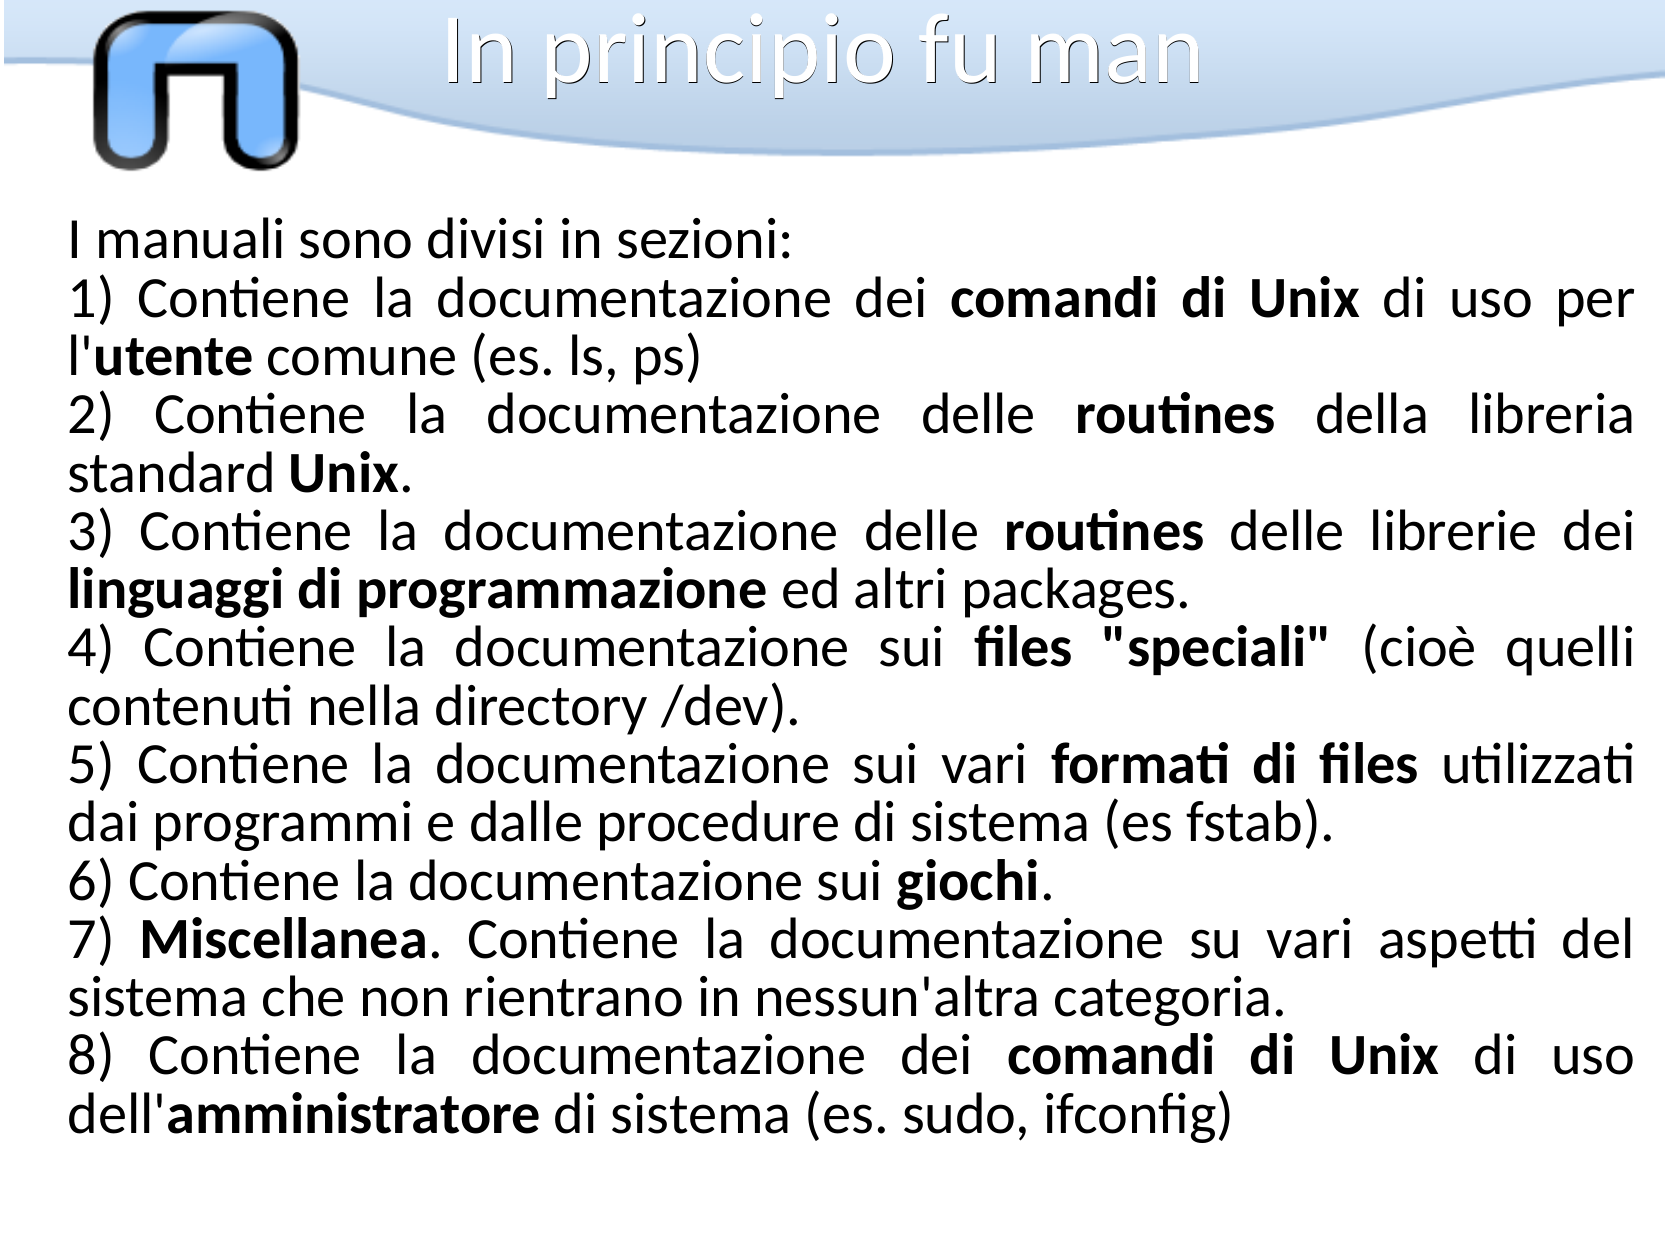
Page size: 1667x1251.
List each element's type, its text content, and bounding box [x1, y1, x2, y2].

list I manuali sono divisi in sezioni: 1) Contiene la documentazione dei comandi di Unix di uso per l'utente comune (es. ls, ps) 2) Contiene la documentazione delle routines della libreria standard Unix. 3) Contiene la documentazione delle routines delle librerie dei linguaggi di programmazione ed altri packages. 4) Contiene la documentazione sui files "speciali" (cioè quelli contenuti nella directory /dev). 5) Contiene la documentazione sui vari formati di files utilizzati dai programmi e dalle procedure di sistema (es fstab). 6) Contiene la documentazione sui giochi. 7) Miscellanea. Contiene la documentazione su vari aspetti del sistema che non rientrano in nessun'altra categoria. 8) Contiene la documentazione dei comandi di Unix di uso dell'amministratore di sistema (es. sudo, ifconfig) [19, 209, 1642, 1204]
picture [0, 0, 1667, 1251]
text_box In principio fu man [425, 0, 1461, 229]
